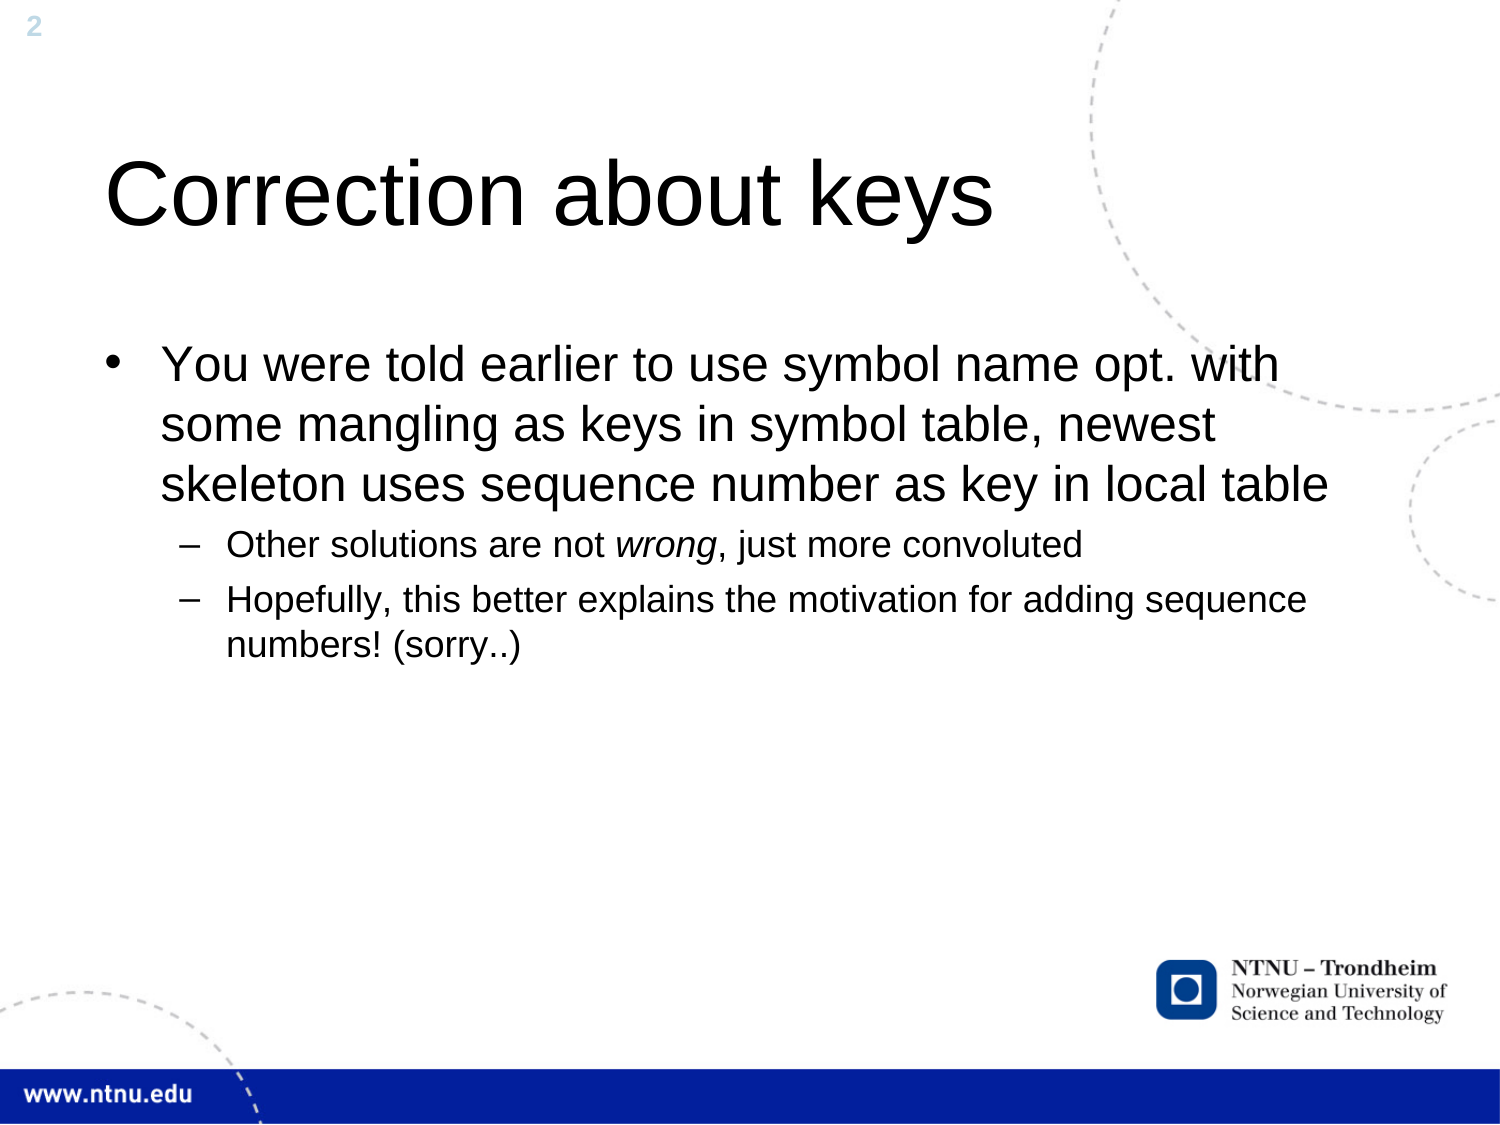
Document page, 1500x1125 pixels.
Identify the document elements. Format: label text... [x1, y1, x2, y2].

list You were told earlier to use symbol name opt. with some mangling as keys in symbol table, newest skeleton uses sequence number as key in local table Other solutions are not wrong, just more convoluted Hopefully, this better explains the motivation for adding sequence numbers! (sorry..) [89, 323, 1365, 902]
picture [0, 0, 1500, 1125]
title Correction about keys [89, 87, 1365, 291]
